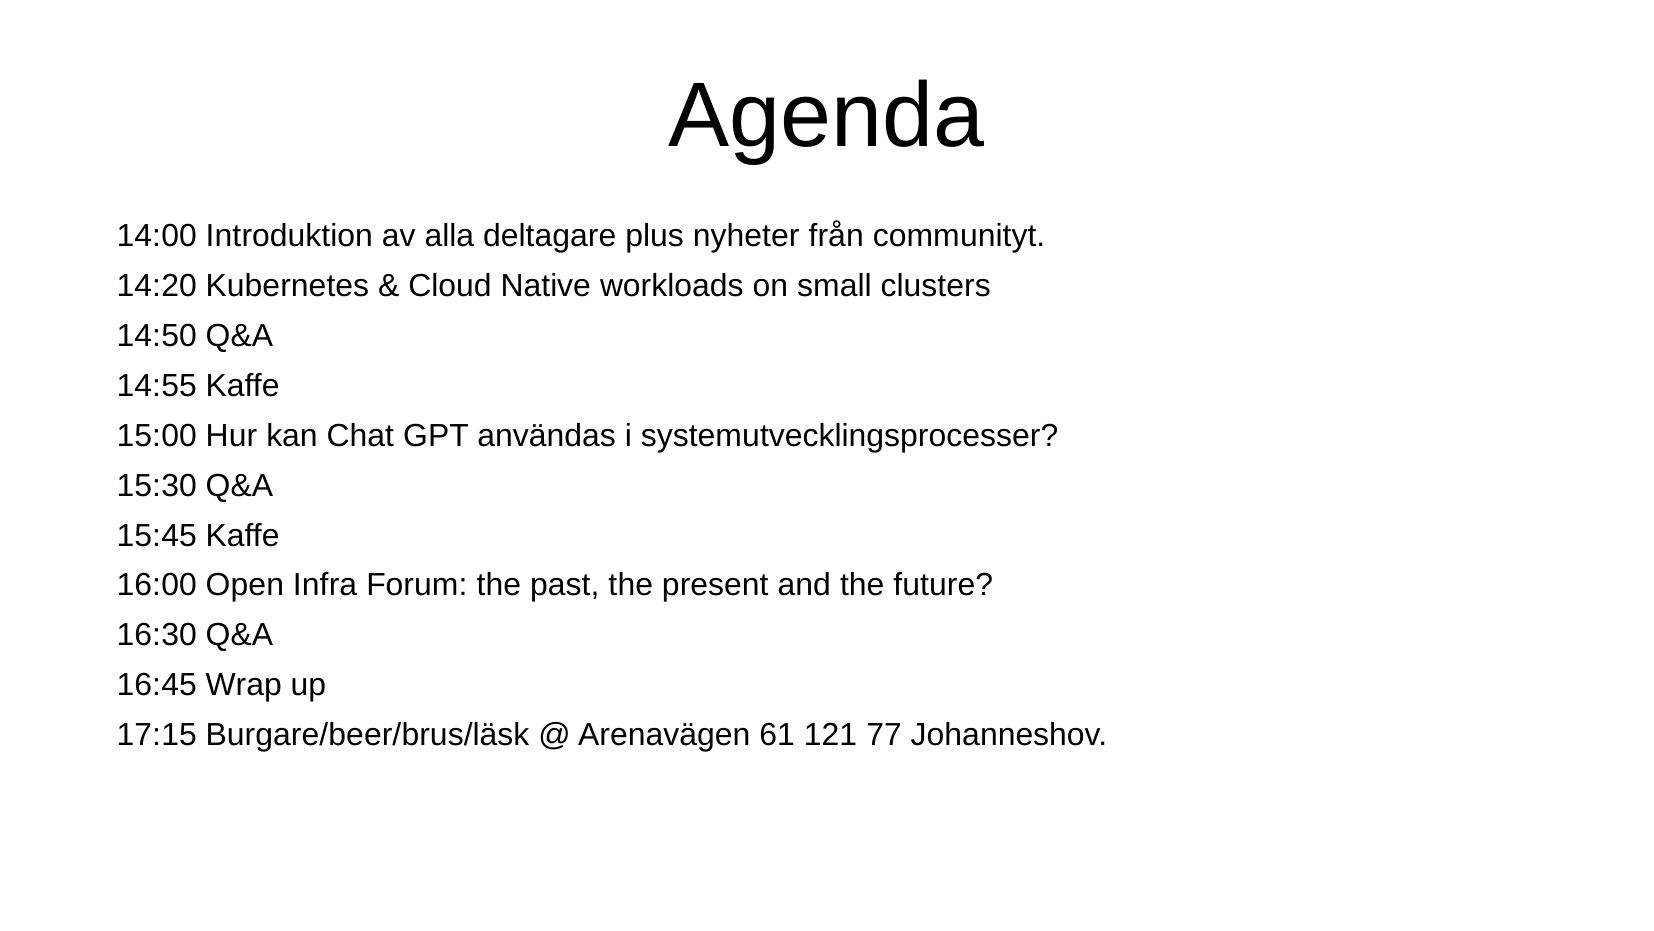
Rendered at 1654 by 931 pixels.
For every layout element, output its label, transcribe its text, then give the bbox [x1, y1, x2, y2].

list 14:00 Introduktion av alla deltagare plus nyheter från communityt. 14:20 Kubernetes & Cloud Native workloads on small clusters 14:50 Q&A 14:55 Kaffe 15:00 Hur kan Chat GPT användas i systemutvecklingsprocesser? 15:30 Q&A 15:45 Kaffe 16:00 Open Infra Forum: the past, the present and the future? 16:30 Q&A 16:45 Wrap up 17:15 Burgare/beer/brus/läsk @ Arenavägen 61 121 77 Johanneshov. [82, 217, 1571, 758]
title Agenda [82, 37, 1571, 193]
